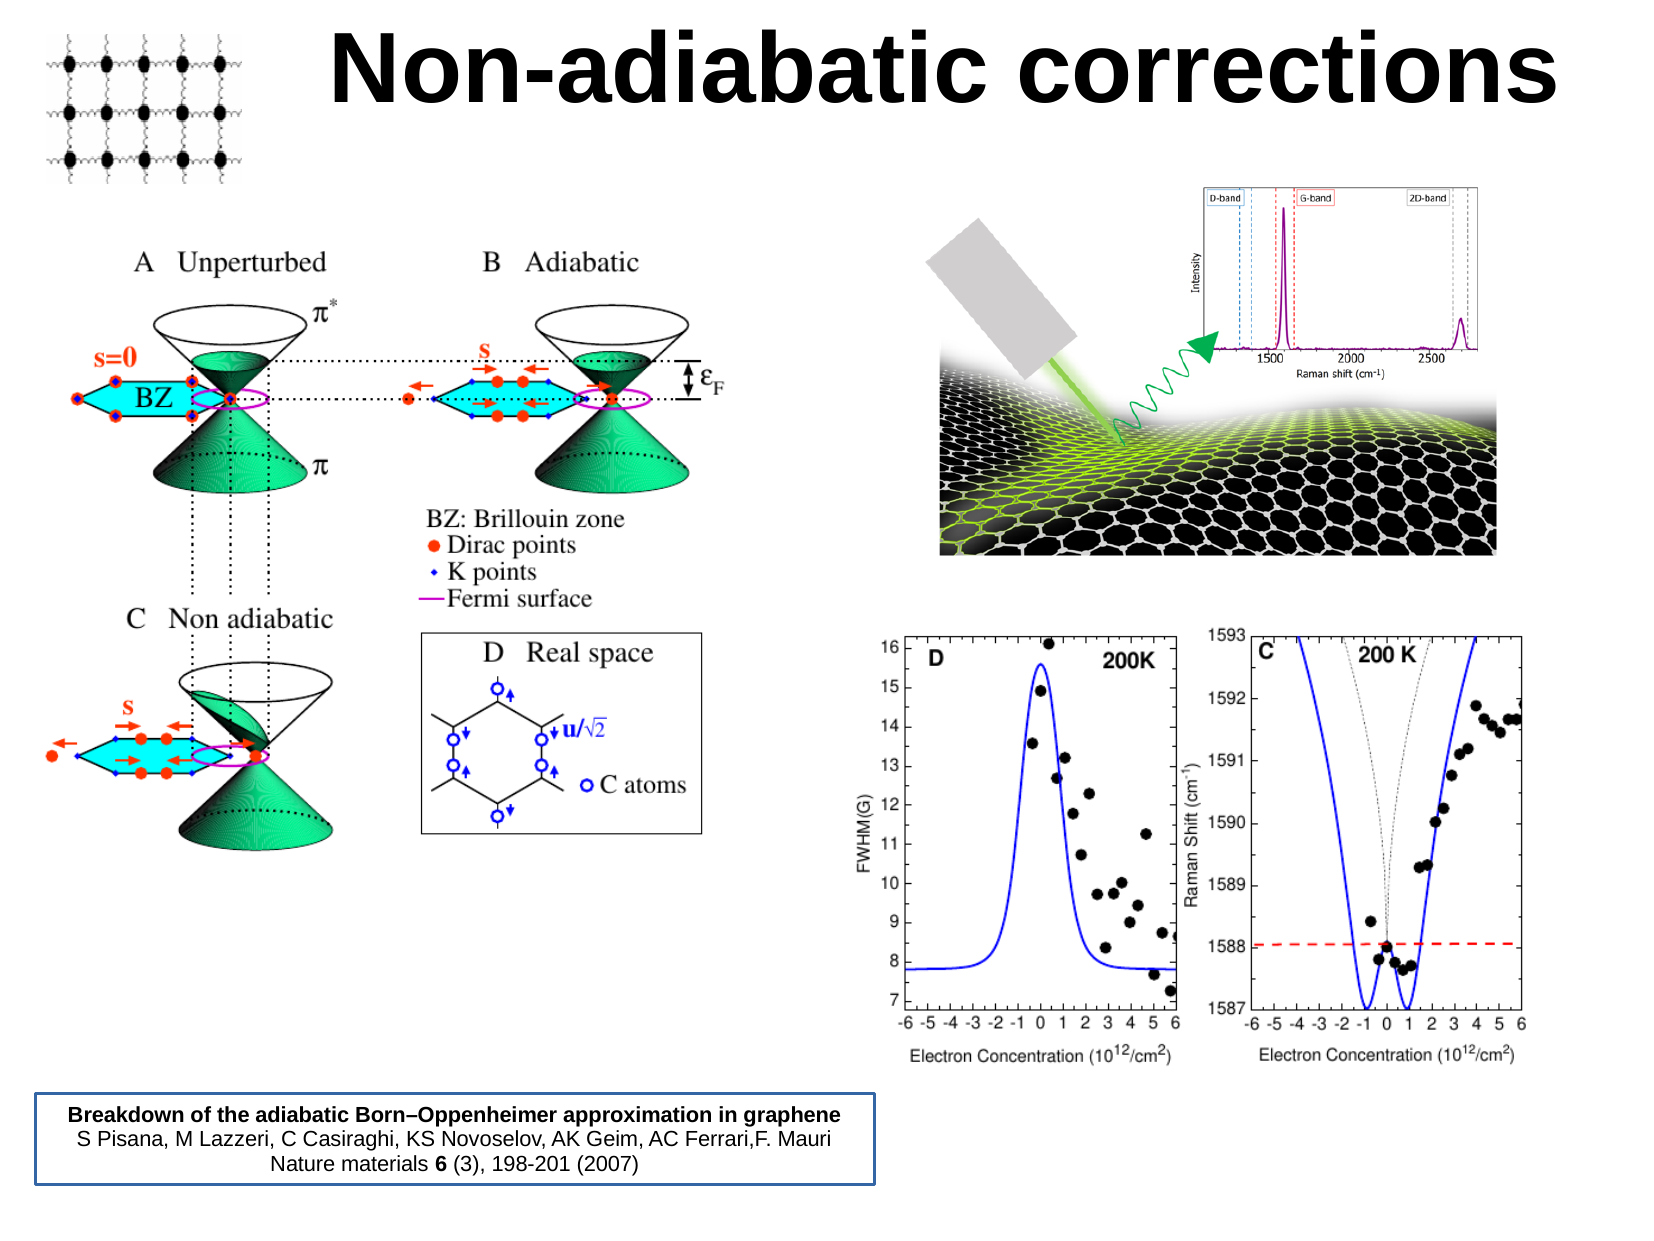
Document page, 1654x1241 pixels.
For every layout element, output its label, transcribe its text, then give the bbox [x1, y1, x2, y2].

picture [874, 176, 1547, 556]
picture [11, 12, 245, 189]
picture [845, 623, 1583, 1087]
text_box Breakdown of the adiabatic Born–Oppenheimer approximation in graphene S Pisana, M Lazzeri, C Casiraghi, KS Novoselov, AK Geim, AC Ferrari,F. Mauri Nature materials 6 (3), 198-201 (2007) [35, 1093, 875, 1185]
title Non-adiabatic corrections [200, 0, 1654, 172]
picture [11, 212, 756, 886]
